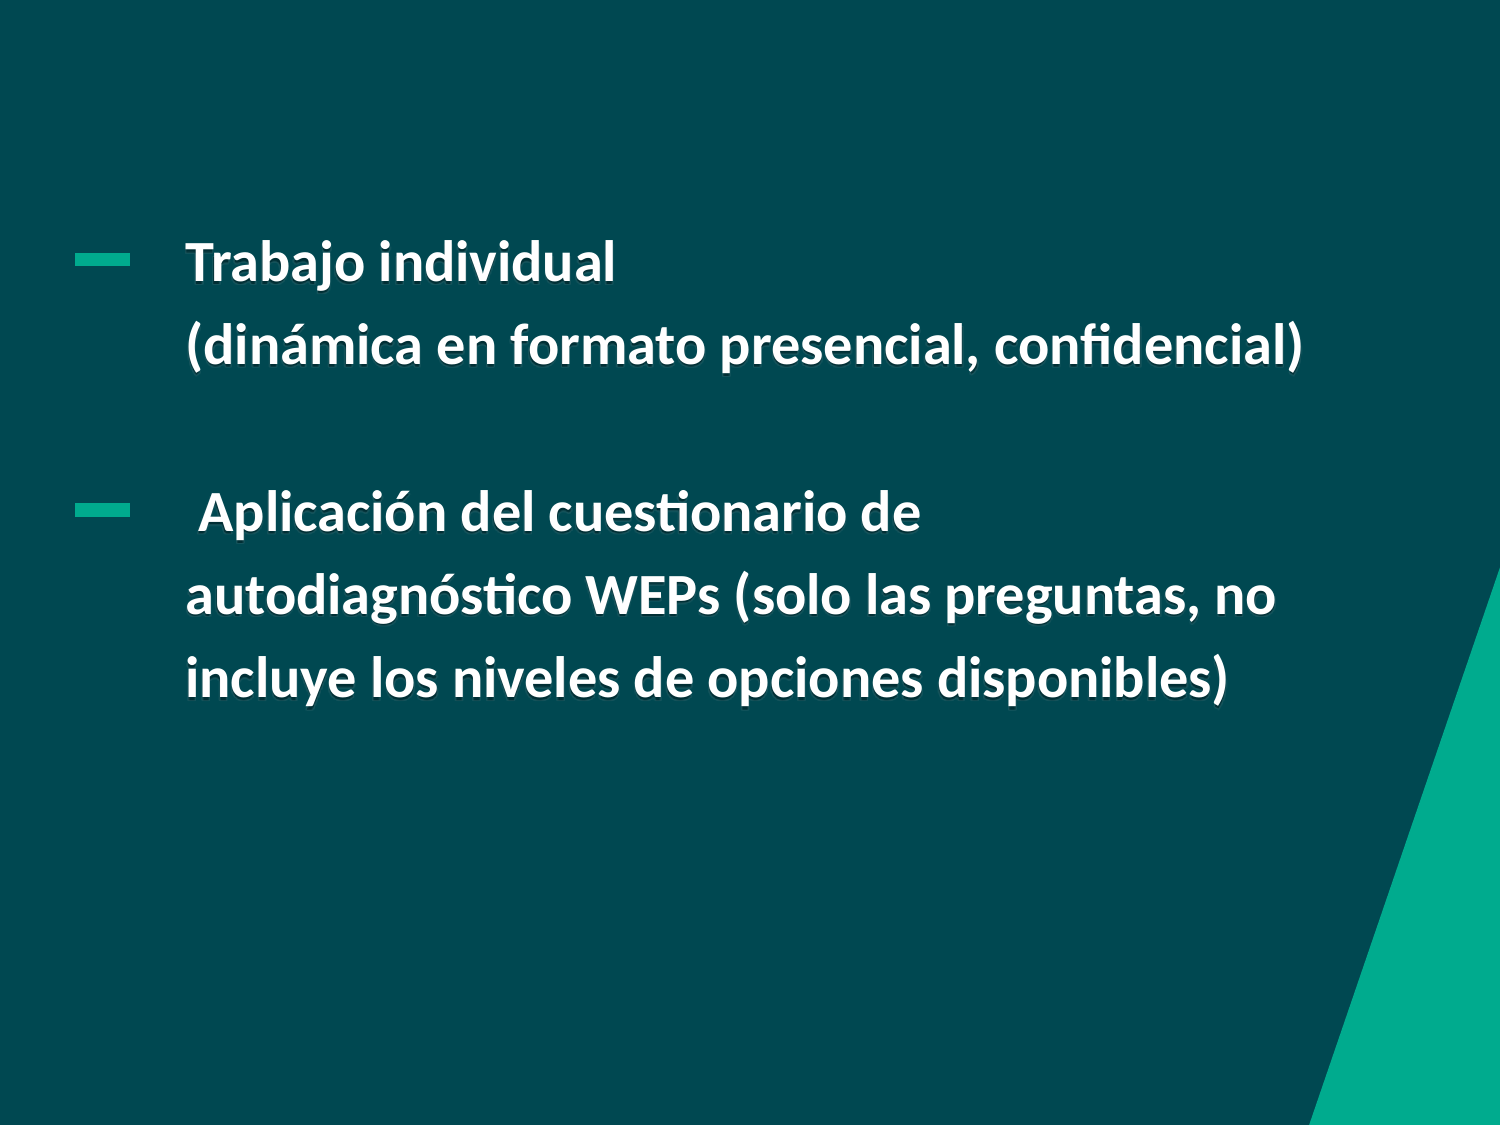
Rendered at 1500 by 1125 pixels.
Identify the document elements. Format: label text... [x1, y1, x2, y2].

title Trabajo individual (dinámica en formato presencial, confidencial) Aplicación del cuestionario de autodiagnóstico WEPs (solo las preguntas, no incluye los niveles de opciones disponibles) [185, 209, 1315, 1052]
